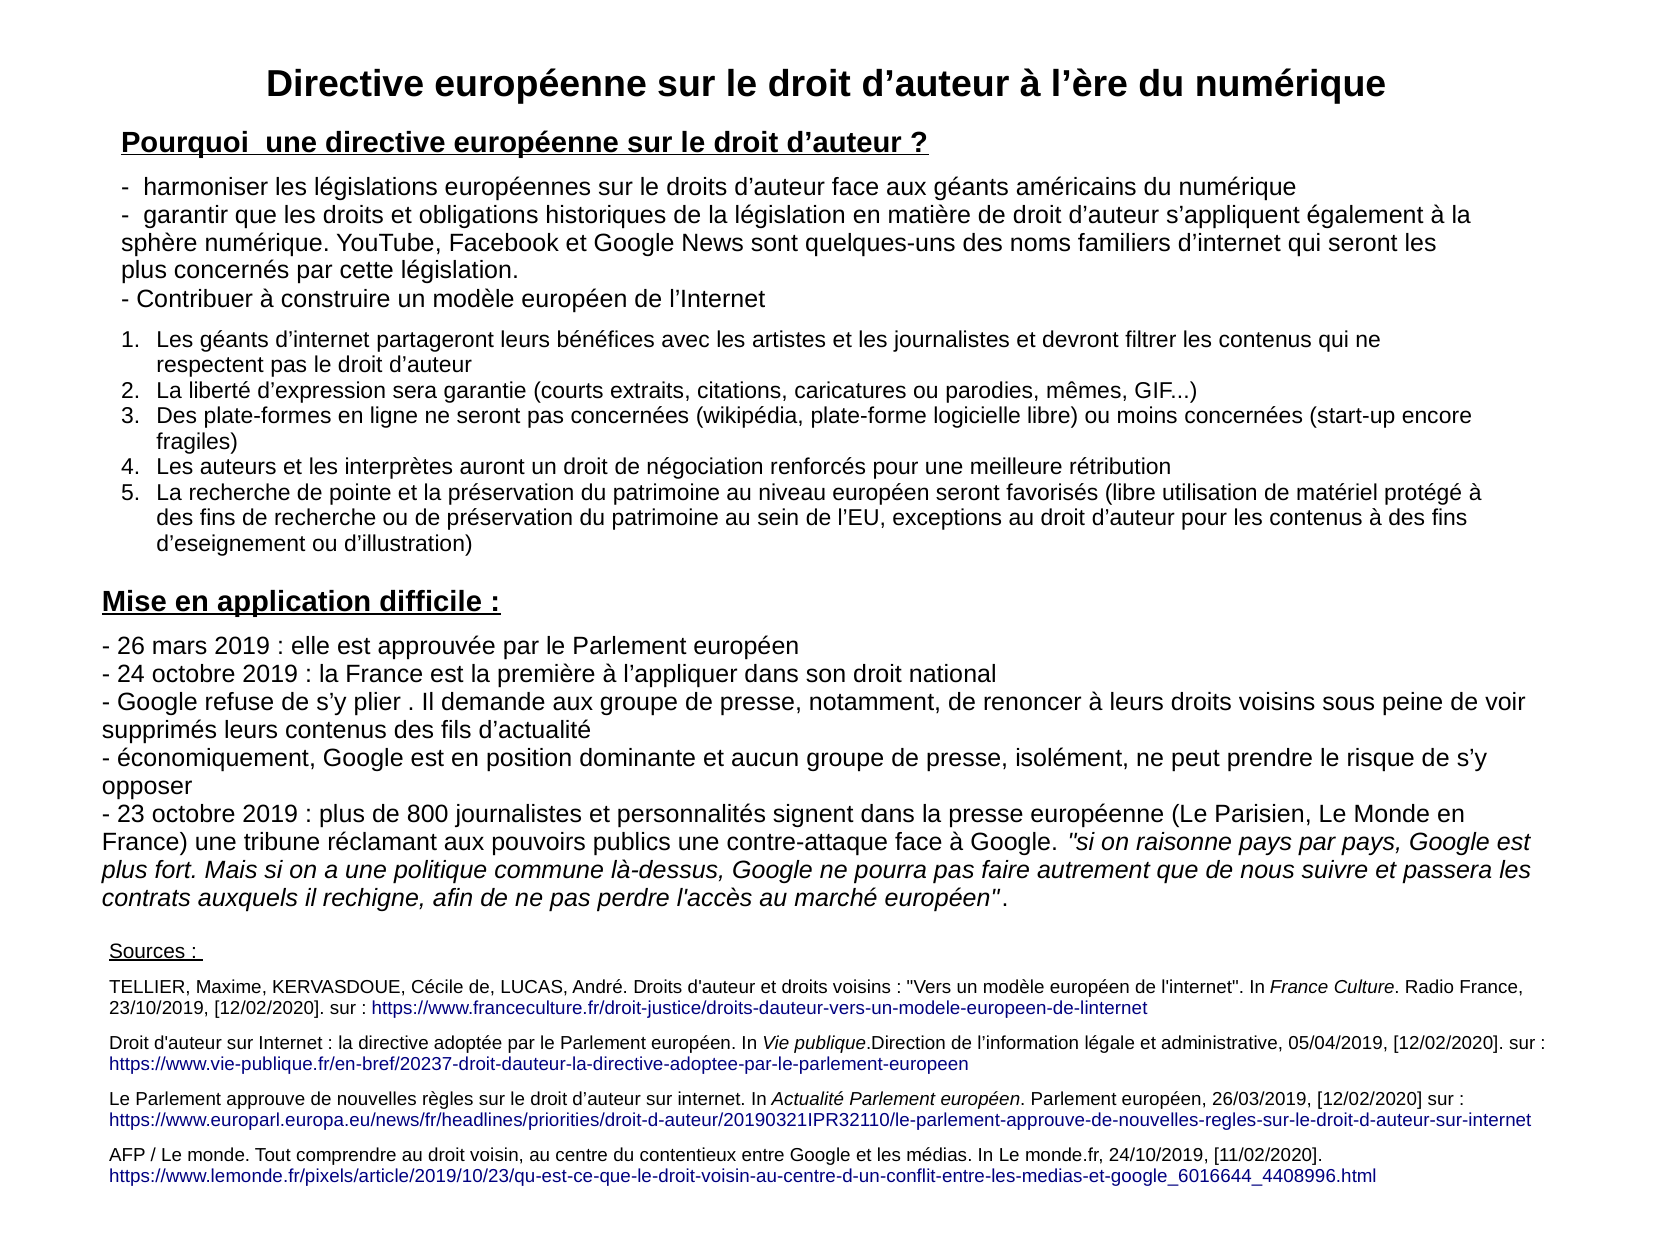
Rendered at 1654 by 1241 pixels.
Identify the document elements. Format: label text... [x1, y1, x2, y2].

text_box Mise en application difficile : - 26 mars 2019 : elle est approuvée par le Parlement européen - 24 octobre 2019 : la France est la première à l’appliquer dans son droit national - Google refuse de s’y plier . Il demande aux groupe de presse, notamment, de renoncer à leurs droits voisins sous peine de voir supprimés leurs contenus des fils d’actualité - économiquement, Google est en position dominante et aucun groupe de presse, isolément, ne peut prendre le risque de s’y opposer - 23 octobre 2019 : plus de 800 journalistes et personnalités signent dans la presse européenne (Le Parisien, Le Monde en France) une tribune réclamant aux pouvoirs publics une contre-attaque face à Google. "si on raisonne pays par pays, Google est plus fort. Mais si on a une politique commune là-dessus, Google ne pourra pas faire autrement que de nous suivre et passera les contrats auxquels il rechigne, afin de ne pas perdre l'accès au marché européen". [87, 577, 1568, 920]
title Directive européenne sur le droit d’auteur à l’ère du numérique [82, 49, 1571, 119]
text_box Sources : TELLIER, Maxime, KERVASDOUE, Cécile de, LUCAS, André. Droits d'auteur et droits voisins : "Vers un modèle européen de l'internet". In France Culture. Radio France, 23/10/2019, [12/02/2020]. sur : https://www.franceculture.fr/droit-justice/droits-dauteur-vers-un-modele-europeen-de-linternet Droit d'auteur sur Internet : la directive adoptée par le Parlement européen. In Vie publique.Direction de l’information légale et administrative, 05/04/2019, [12/02/2020]. sur : https://www.vie-publique.fr/en-bref/20237-droit-dauteur-la-directive-adoptee-par-le-parlement-europeen Le Parlement approuve de nouvelles règles sur le droit d’auteur sur internet. In Actualité Parlement européen. Parlement européen, 26/03/2019, [12/02/2020] sur : https://www.europarl.europa.eu/news/fr/headlines/priorities/droit-d-auteur/20190321IPR32110/le-parlement-approuve-de-nouvelles-regles-sur-le-droit-d-auteur-sur-internet AFP / Le monde. Tout comprendre au droit voisin, au centre du contentieux entre Google et les médias. In Le monde.fr, 24/10/2019, [11/02/2020]. https://www.lemonde.fr/pixels/article/2019/10/23/qu-est-ce-que-le-droit-voisin-au-centre-d-un-conflit-entre-les-medias-et-google_6016644_4408996.html [94, 931, 1595, 1204]
text_box Pourquoi une directive européenne sur le droit d’auteur ? - harmoniser les législations européennes sur le droits d’auteur face aux géants américains du numérique - garantir que les droits et obligations historiques de la législation en matière de droit d’auteur s’appliquent également à la sphère numérique. YouTube, Facebook et Google News sont quelques-uns des noms familiers d’internet qui seront les plus concernés par cette législation. - Contribuer à construire un modèle européen de l’Internet Les géants d’internet partageront leurs bénéfices avec les artistes et les journalistes et devront filtrer les contenus qui ne respectent pas le droit d’auteur La liberté d’expression sera garantie (courts extraits, citations, caricatures ou parodies, mêmes, GIF...) Des plate-formes en ligne ne seront pas concernées (wikipédia, plate-forme logicielle libre) ou moins concernées (start-up encore fragiles) Les auteurs et les interprètes auront un droit de négociation renforcés pour une meilleure rétribution La recherche de pointe et la préservation du patrimoine au niveau européen seront favorisés (libre utilisation de matériel protégé à des fins de recherche ou de préservation du patrimoine au sein de l’EU, exceptions au droit d’auteur pour les contenus à des fins d’eseignement ou d’illustration) [106, 118, 1501, 564]
